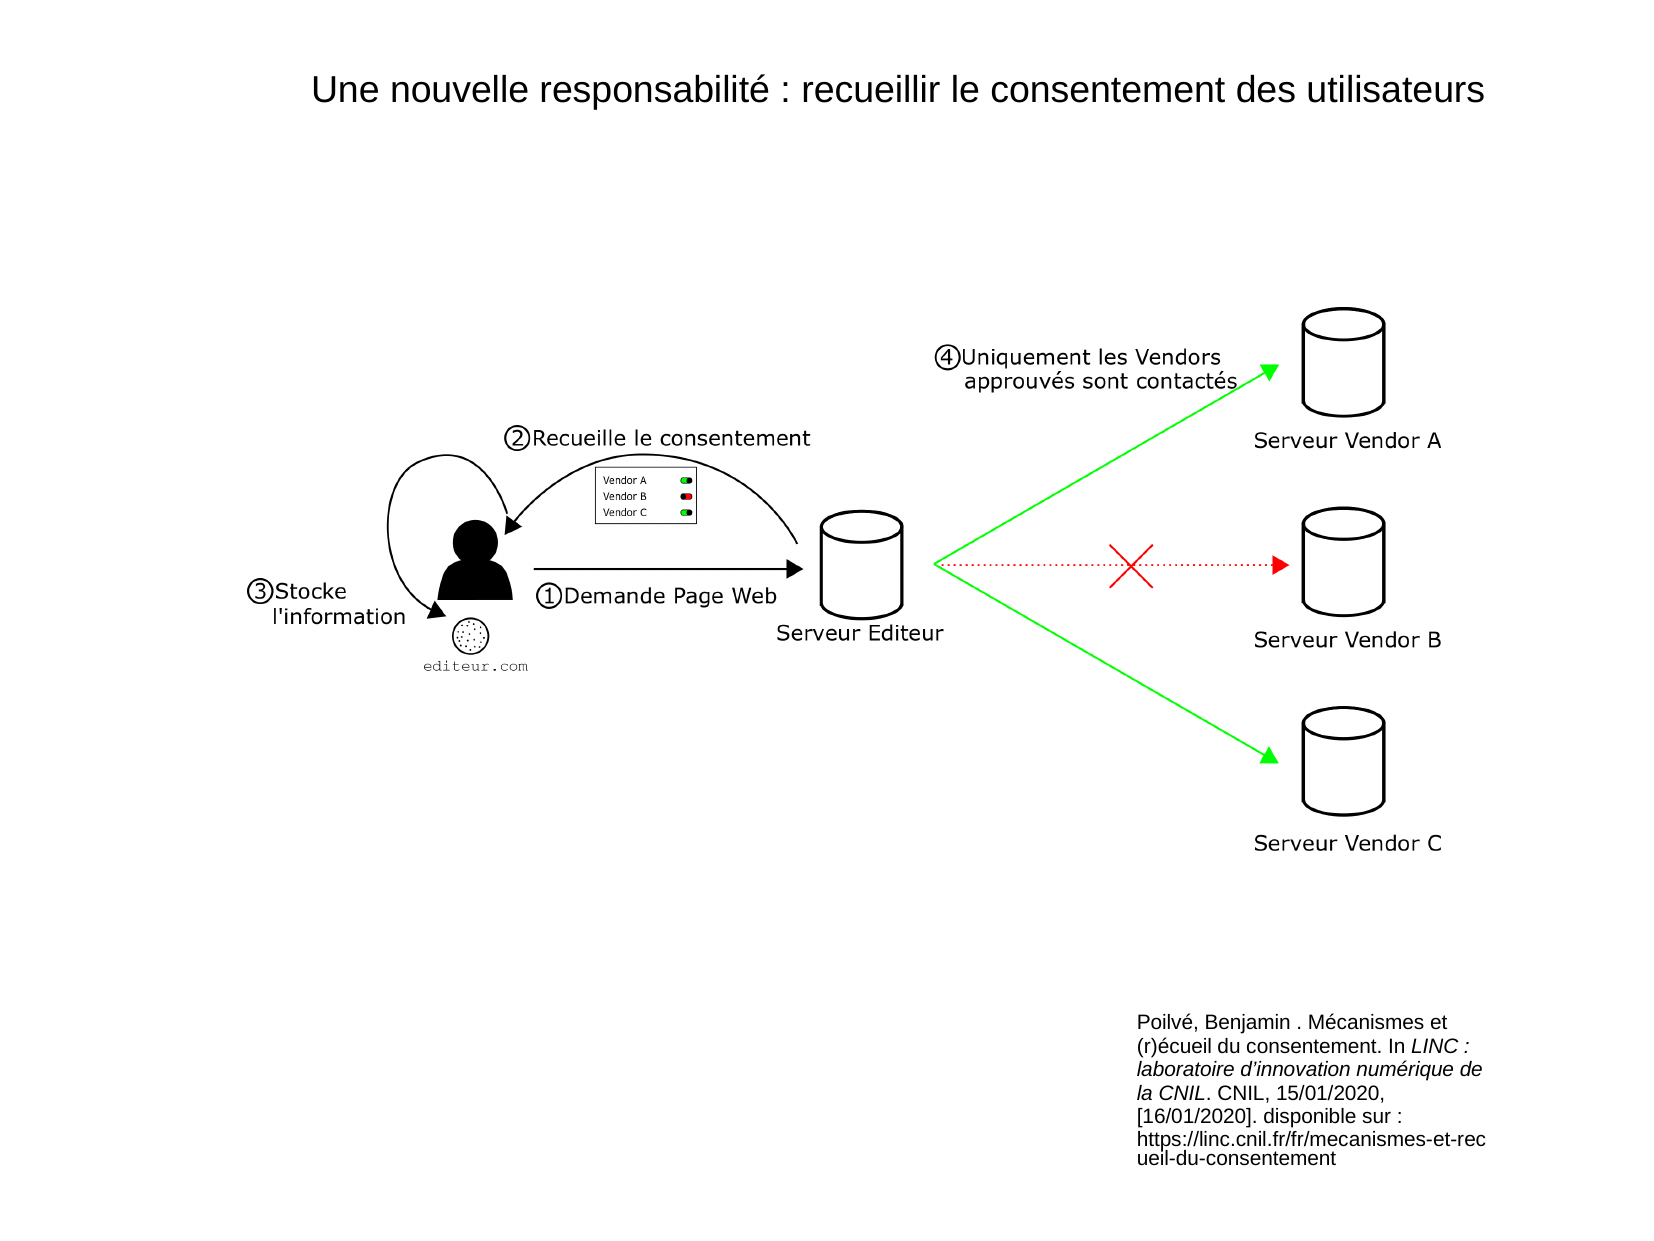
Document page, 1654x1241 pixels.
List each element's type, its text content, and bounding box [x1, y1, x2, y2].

text_box Poilvé, Benjamin . Mécanismes et (r)écueil du consentement. In LINC : laboratoire d’innovation numérique de la CNIL. CNIL, 15/01/2020, [16/01/2020]. disponible sur : https://linc.cnil.fr/fr/mecanismes-et-recueil-du-consentement [1122, 1003, 1512, 1170]
picture [247, 307, 1441, 851]
title Une nouvelle responsabilité : recueillir le consentement des utilisateurs [271, 49, 1536, 130]
